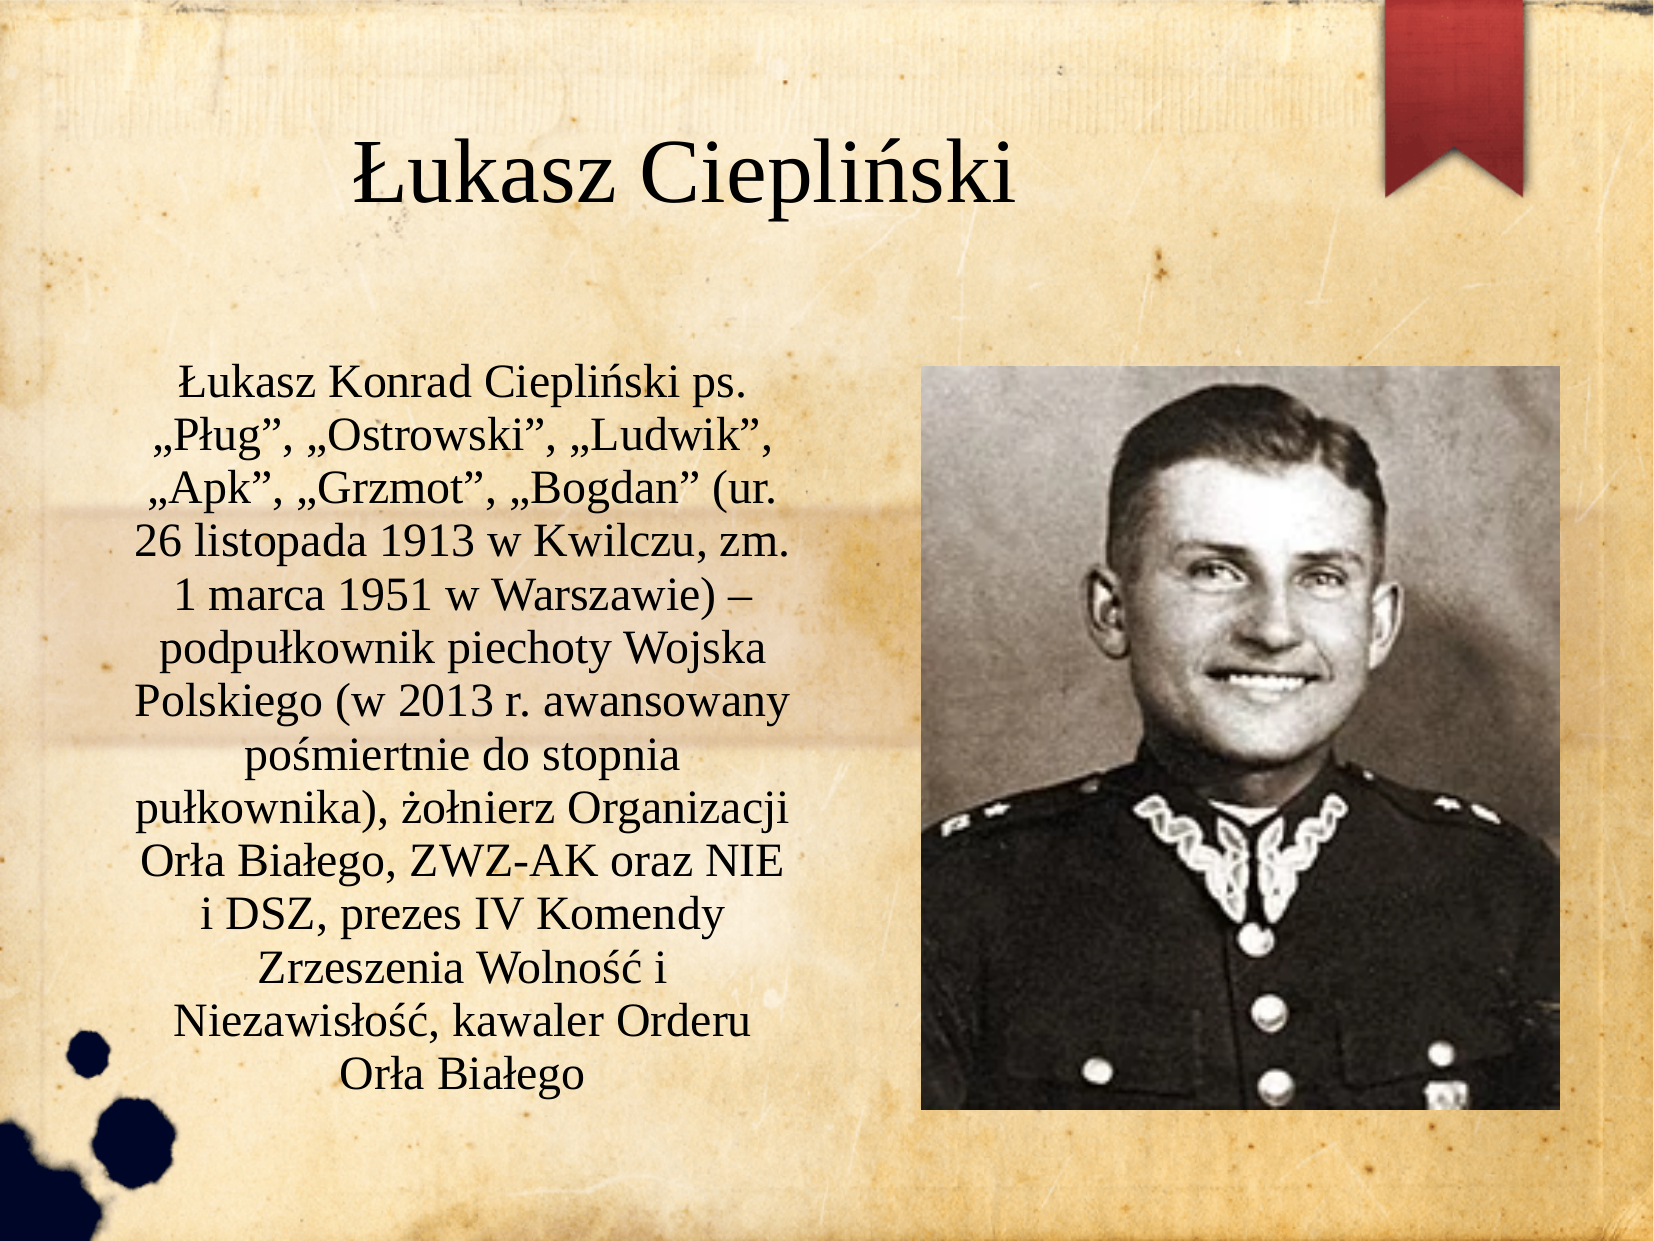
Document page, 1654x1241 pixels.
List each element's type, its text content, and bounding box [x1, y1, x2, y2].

list Łukasz Konrad Ciepliński ps. „Pług”, „Ostrowski”, „Ludwik”, „Apk”, „Grzmot”, „Bogdan” (ur. 26 listopada 1913 w Kwilczu, zm. 1 marca 1951 w Warszawie) – podpułkownik piechoty Wojska Polskiego (w 2013 r. awansowany pośmiertnie do stopnia pułkownika), żołnierz Organizacji Orła Białego, ZWZ-AK oraz NIE i DSZ, prezes IV Komendy Zrzeszenia Wolność i Niezawisłość, kawaler Orderu Orła Białego [82, 354, 793, 1111]
title Łukasz Ciepliński [47, 82, 1323, 260]
picture [0, 0, 1654, 1241]
